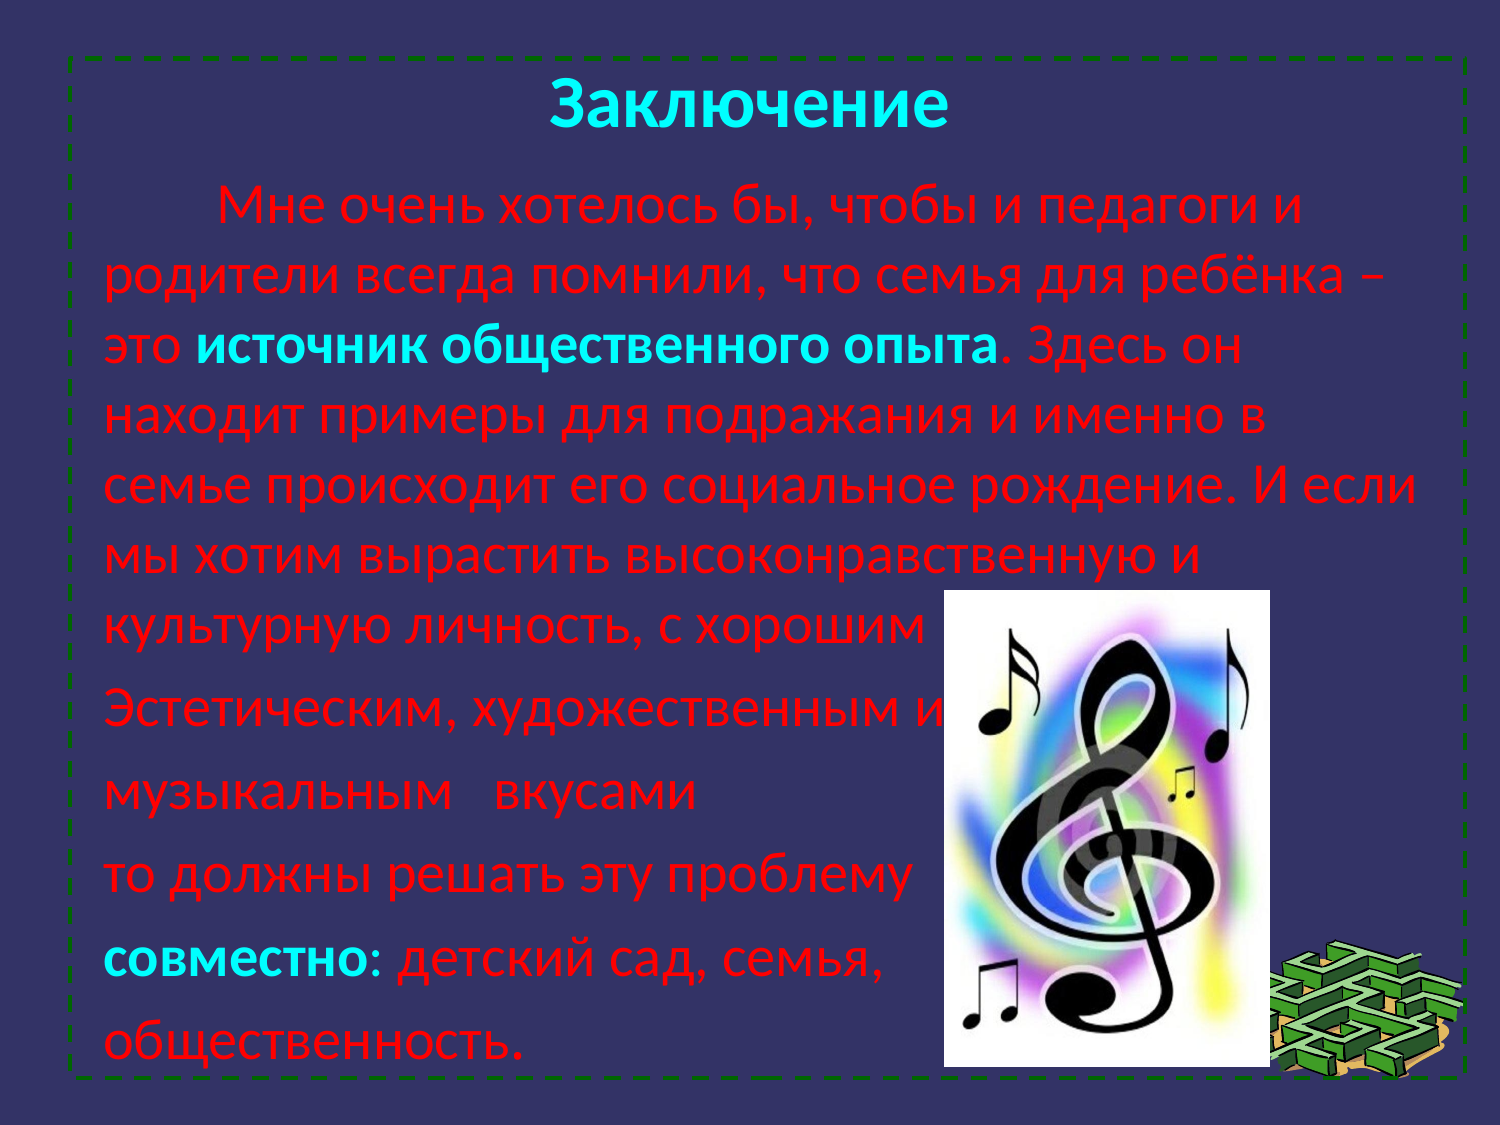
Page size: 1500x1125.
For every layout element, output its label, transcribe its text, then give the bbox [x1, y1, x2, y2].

title Заключение [75, 45, 1425, 233]
picture [944, 590, 1270, 1067]
list Мне очень хотелось бы, чтобы и педагоги и родители всегда помнили, что семья для ребёнка – это источник общественного опыта. Здесь он находит примеры для подражания и именно в семье происходит его социальное рождение. И если мы хотим вырастить высоконравственную и культурную личность, с хорошим Эстетическим, художественным и музыкальным вкусами то должны решать эту проблему совместно: детский сад, семья, общественность. [88, 157, 1439, 1034]
